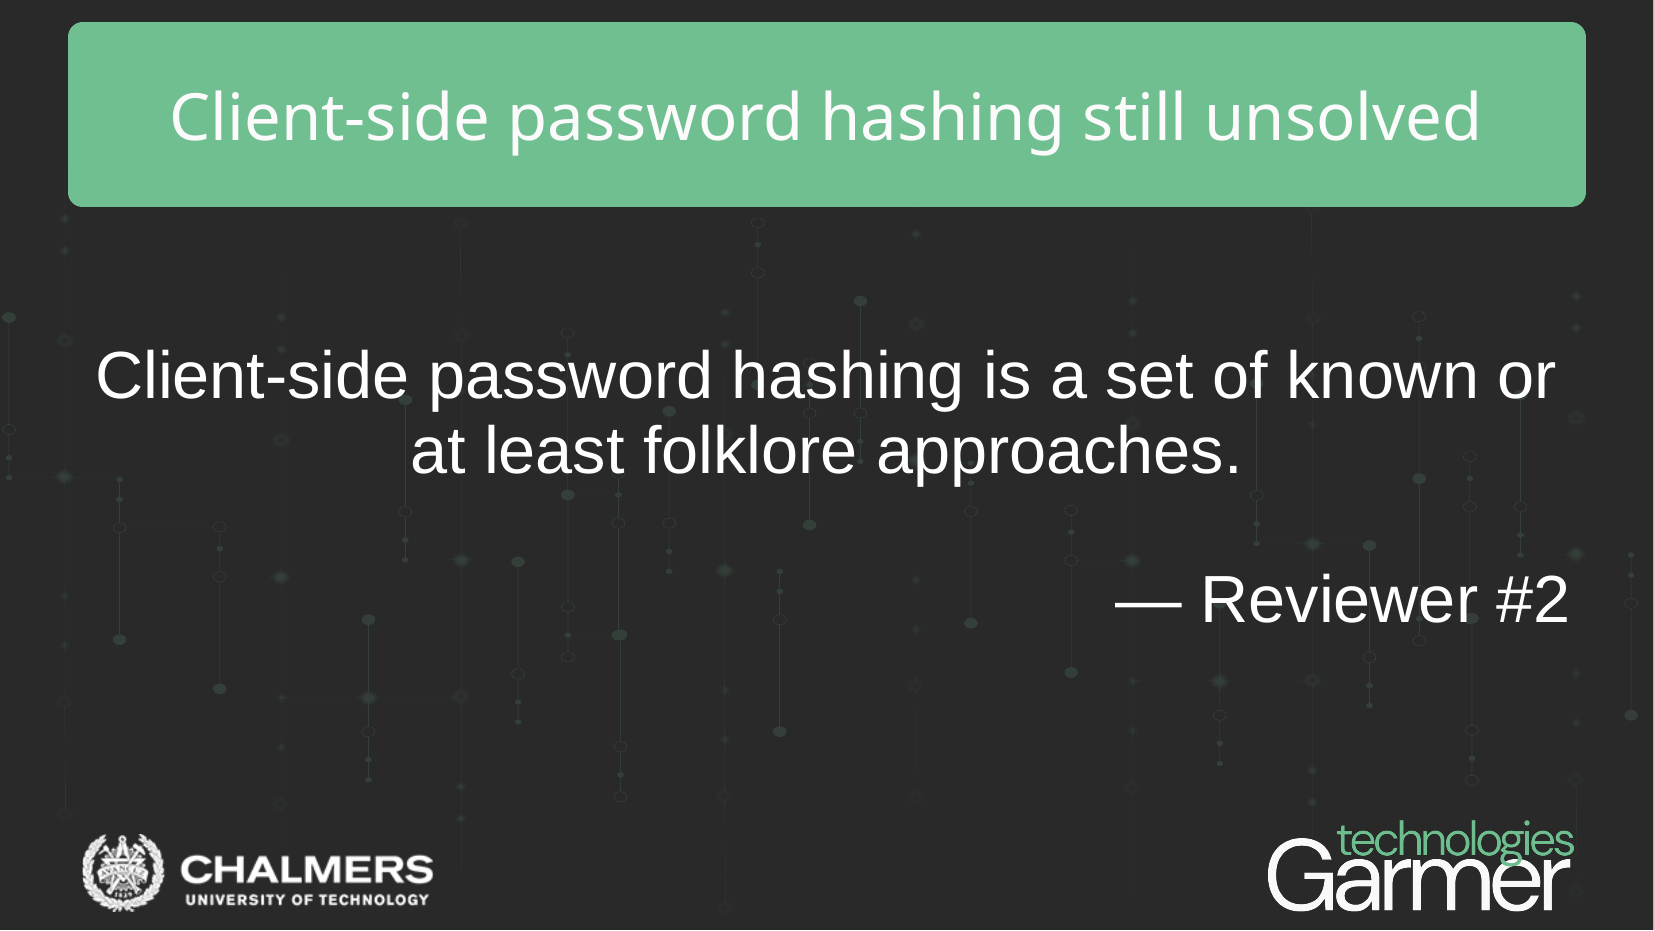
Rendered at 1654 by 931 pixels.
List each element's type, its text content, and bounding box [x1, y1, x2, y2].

title Client-side password hashing still unsolved [82, 37, 1571, 193]
picture [82, 834, 443, 912]
subtitle Client-side password hashing is a set of known or at least folklore approaches. — Reviewer #2 [82, 217, 1571, 758]
picture [1246, 807, 1607, 912]
